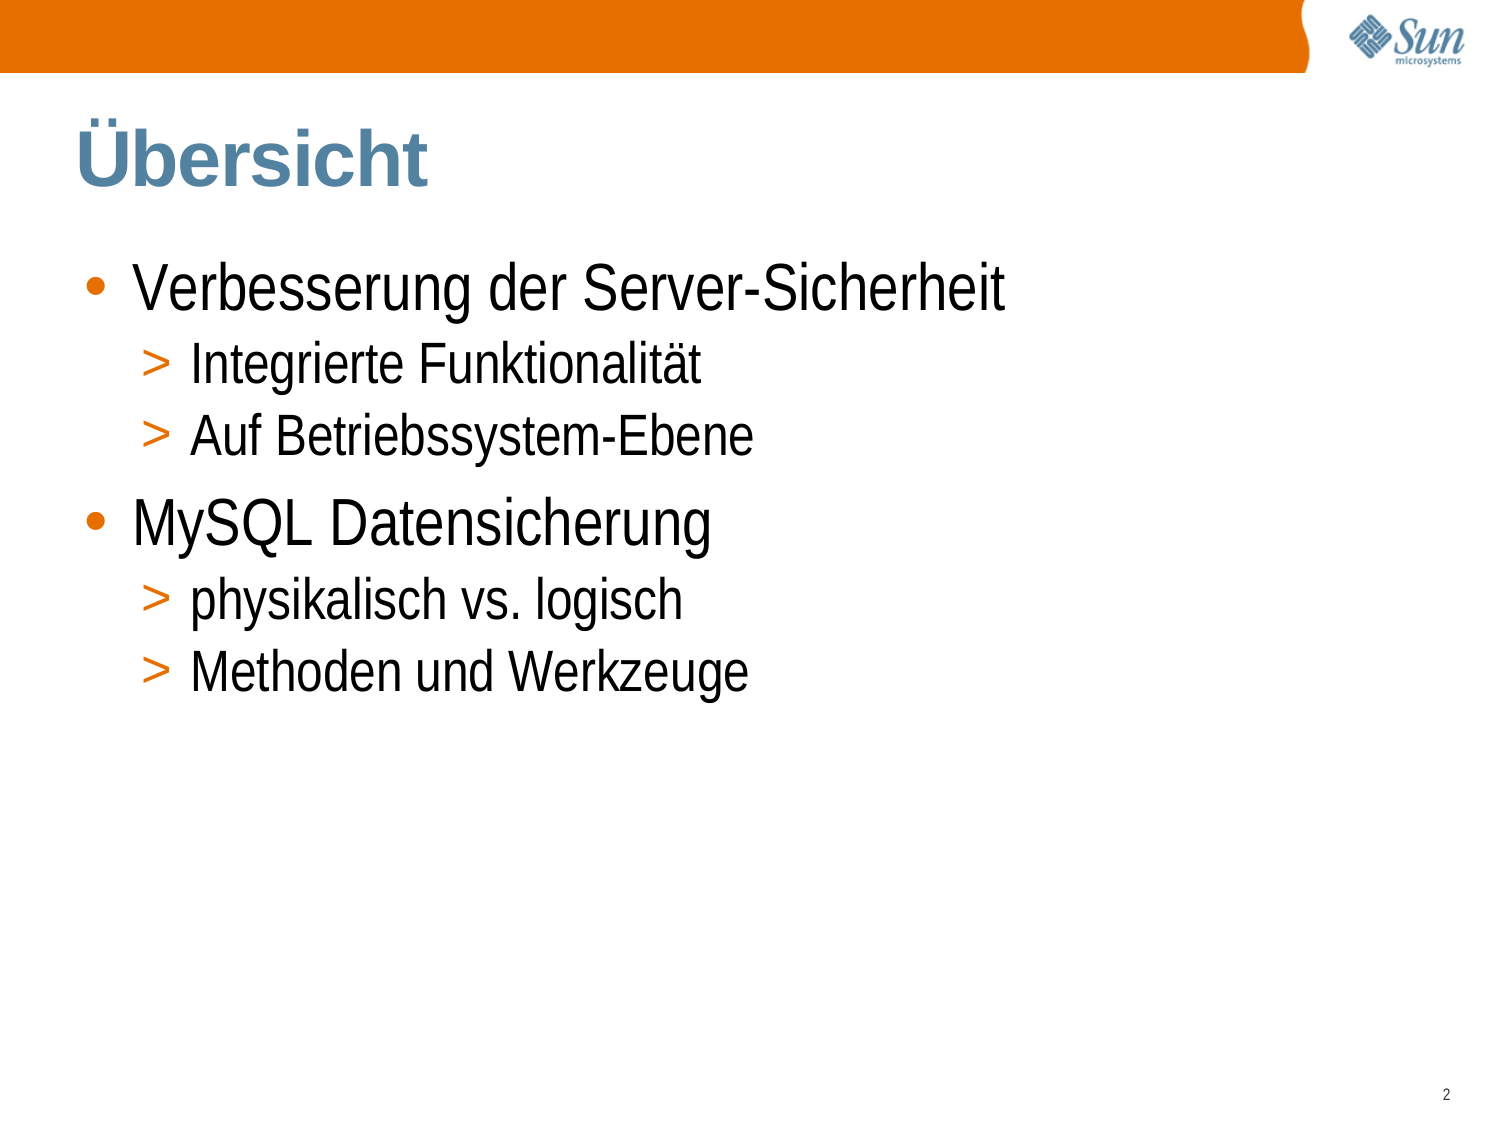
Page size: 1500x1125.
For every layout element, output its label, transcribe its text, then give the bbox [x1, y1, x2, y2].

title Übersicht [75, 123, 1437, 227]
picture [0, 0, 1500, 73]
list Verbesserung der Server-Sicherheit Integrierte Funktionalität Auf Betriebssystem-Ebene MySQL Datensicherung physikalisch vs. logisch Methoden und Werkzeuge [64, 258, 1401, 1047]
